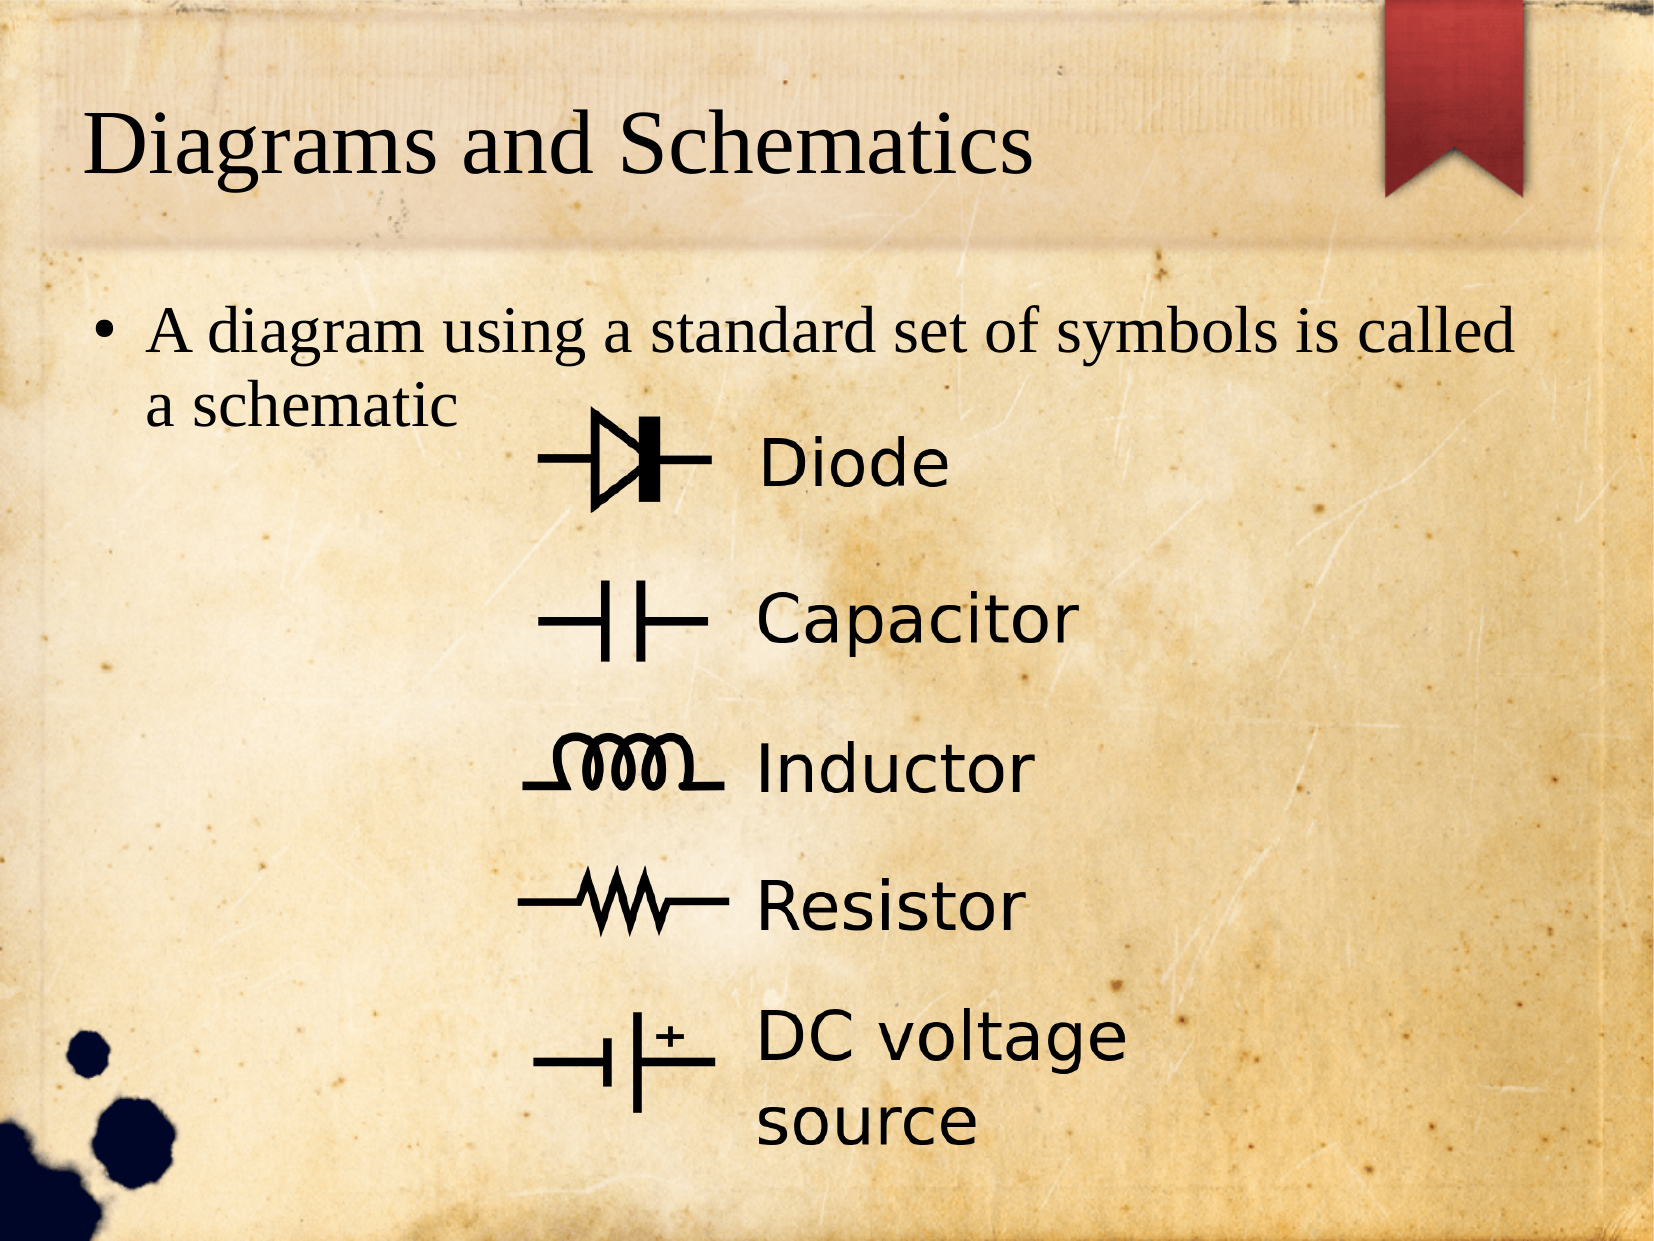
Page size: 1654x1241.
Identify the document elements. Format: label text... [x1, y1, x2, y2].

list A diagram using a standard set of symbols is called a schematic [75, 293, 1538, 451]
title Diagrams and Schematics [82, 49, 1347, 237]
picture [0, 0, 1654, 1241]
